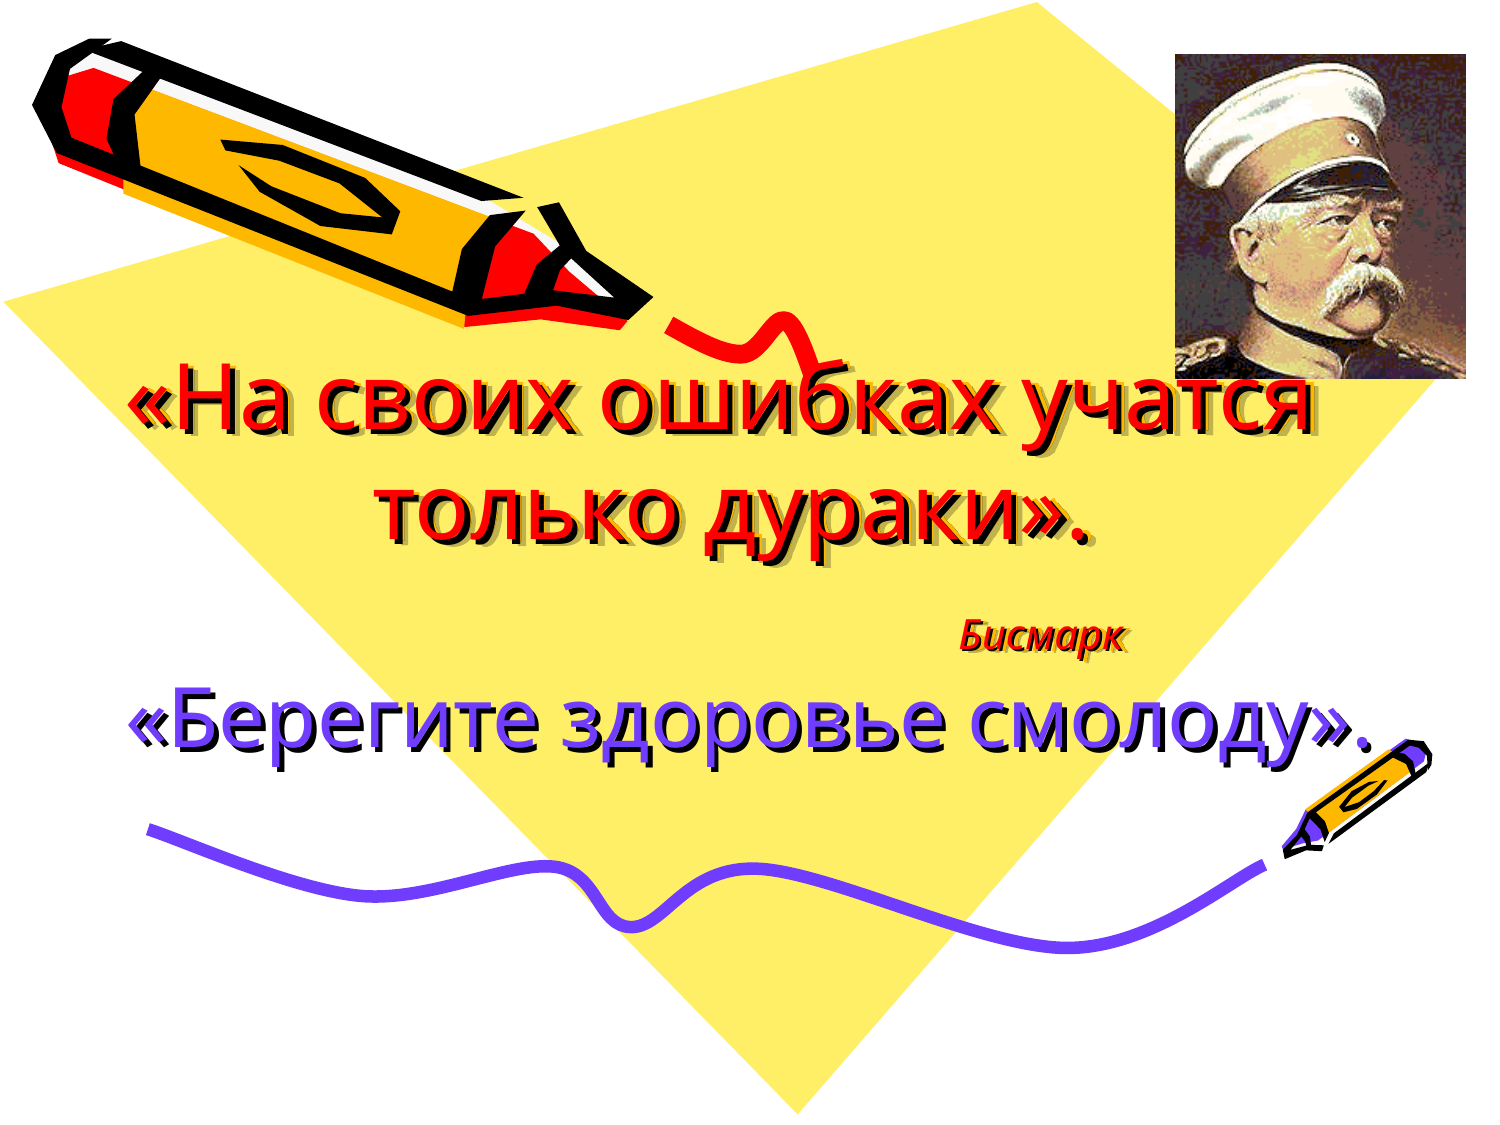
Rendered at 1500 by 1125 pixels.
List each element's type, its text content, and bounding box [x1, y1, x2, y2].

subtitle «Берегите здоровье смолоду». [29, 656, 1471, 1083]
title «На своих ошибках учатся только дураки». Бисмарк [112, 326, 1351, 656]
picture [1175, 54, 1466, 379]
